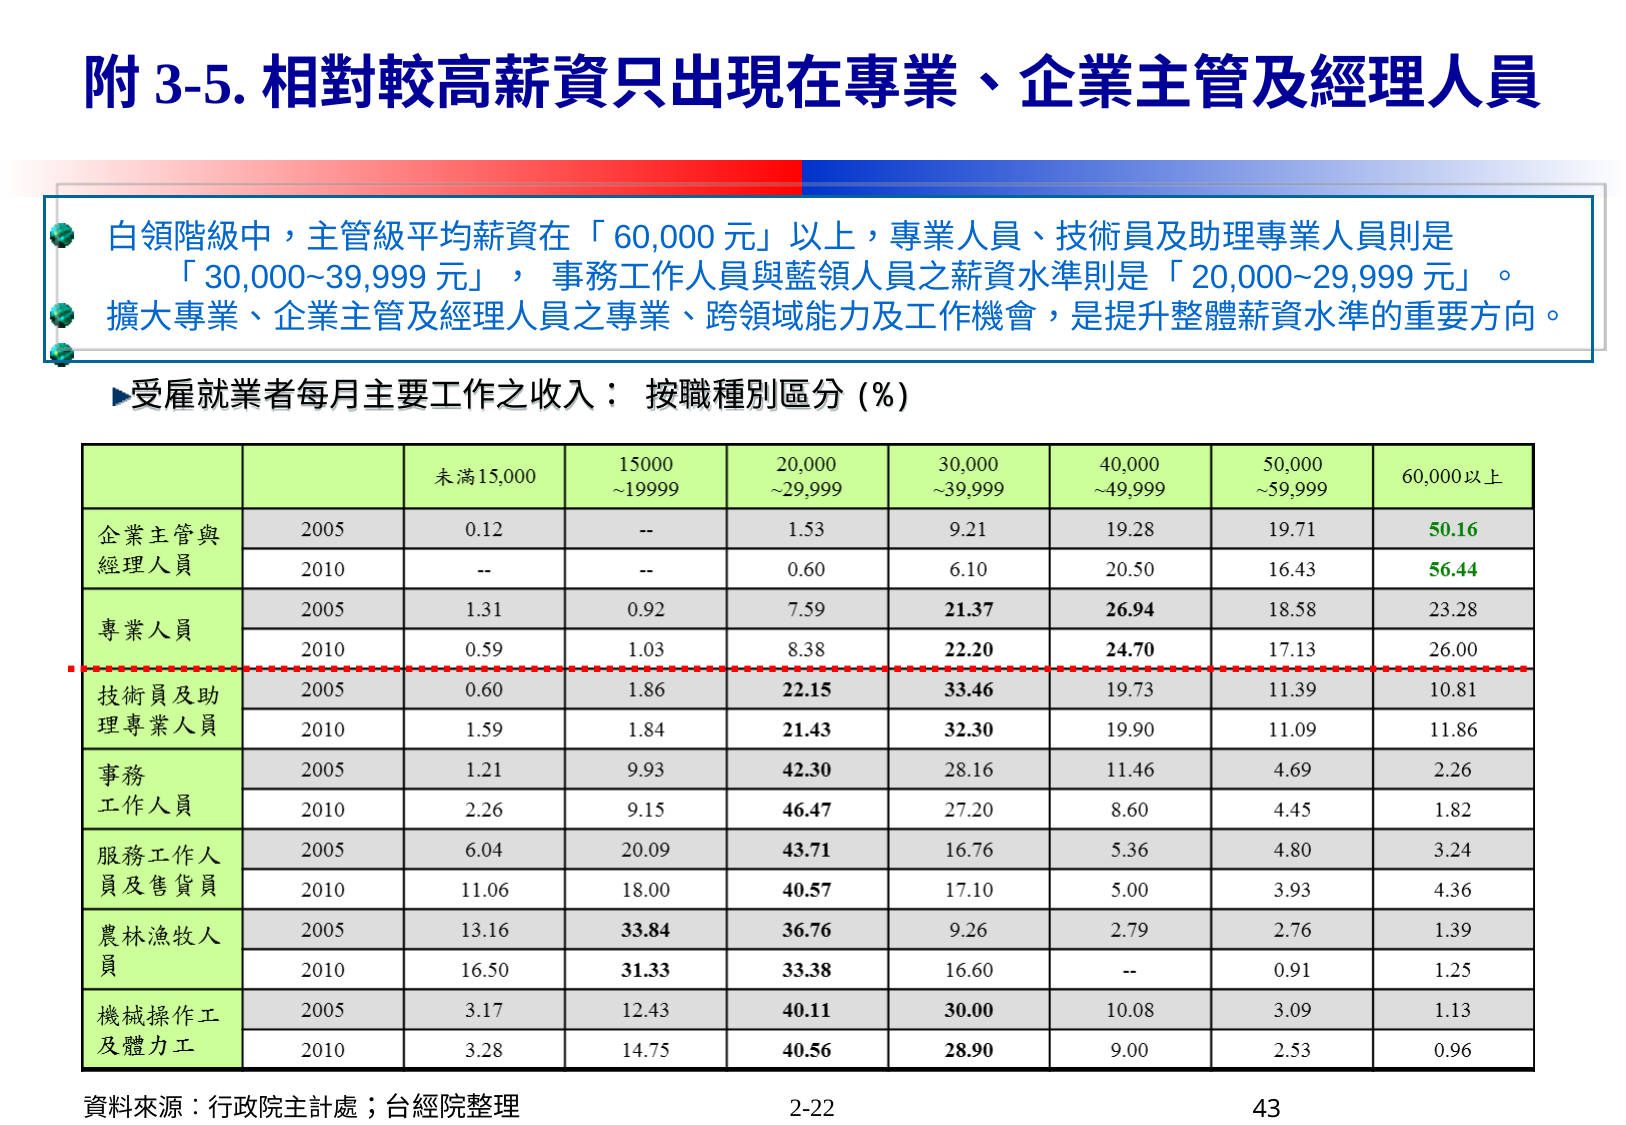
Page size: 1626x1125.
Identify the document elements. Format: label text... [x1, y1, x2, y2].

text_box 43 [1237, 1085, 1617, 1125]
text_box 受雇就業者每月主要工作之收入： 按職種別區分(%) [92, 385, 1049, 425]
text_box 白領階級中，主管級平均薪資在「60,000元」以上，專業人員、技術員及助理專業人員則是「30,000~39,999元」， 事務工作人員與藍領人員之薪資水準則是「20,000~29,999元」。 擴大專業、企業主管及經理人員之專業、跨領域能力及工作機會，是提升整體薪資水準的重要方向。 [46, 208, 1591, 360]
text_box 白領階級中，主管級平均薪資在「60,000元」以上，專業人員、技術員及助理專業人員則是「30,000~39,999元」， 事務工作人員與藍領人員之薪資水準則是「20,000~29,999元」。 擴大專業、企業主管及經理人員之專業、跨領域能力及工作機會，是提升整體薪資水準的重要方向。 [35, 208, 1593, 385]
text_box 白領階級中，主管級平均薪資在「60,000元」以上，專業人員、技術員及助理專業人員則是「30,000~39,999元」， 事務工作人員與藍領人員之薪資水準則是「20,000~29,999元」。 擴大專業、企業主管及經理人員之專業、跨領域能力及工作機會，是提升整體薪資水準的重要方向。 [60, 208, 1591, 347]
picture [81, 443, 1535, 1075]
text_box 附3-5.相對較高薪資只出現在專業、企業主管及經理人員 [0, 55, 1625, 115]
text_box 資料來源︰行政院主計處；台經院整理 [68, 1082, 787, 1125]
text_box 2-22 [712, 1084, 913, 1125]
